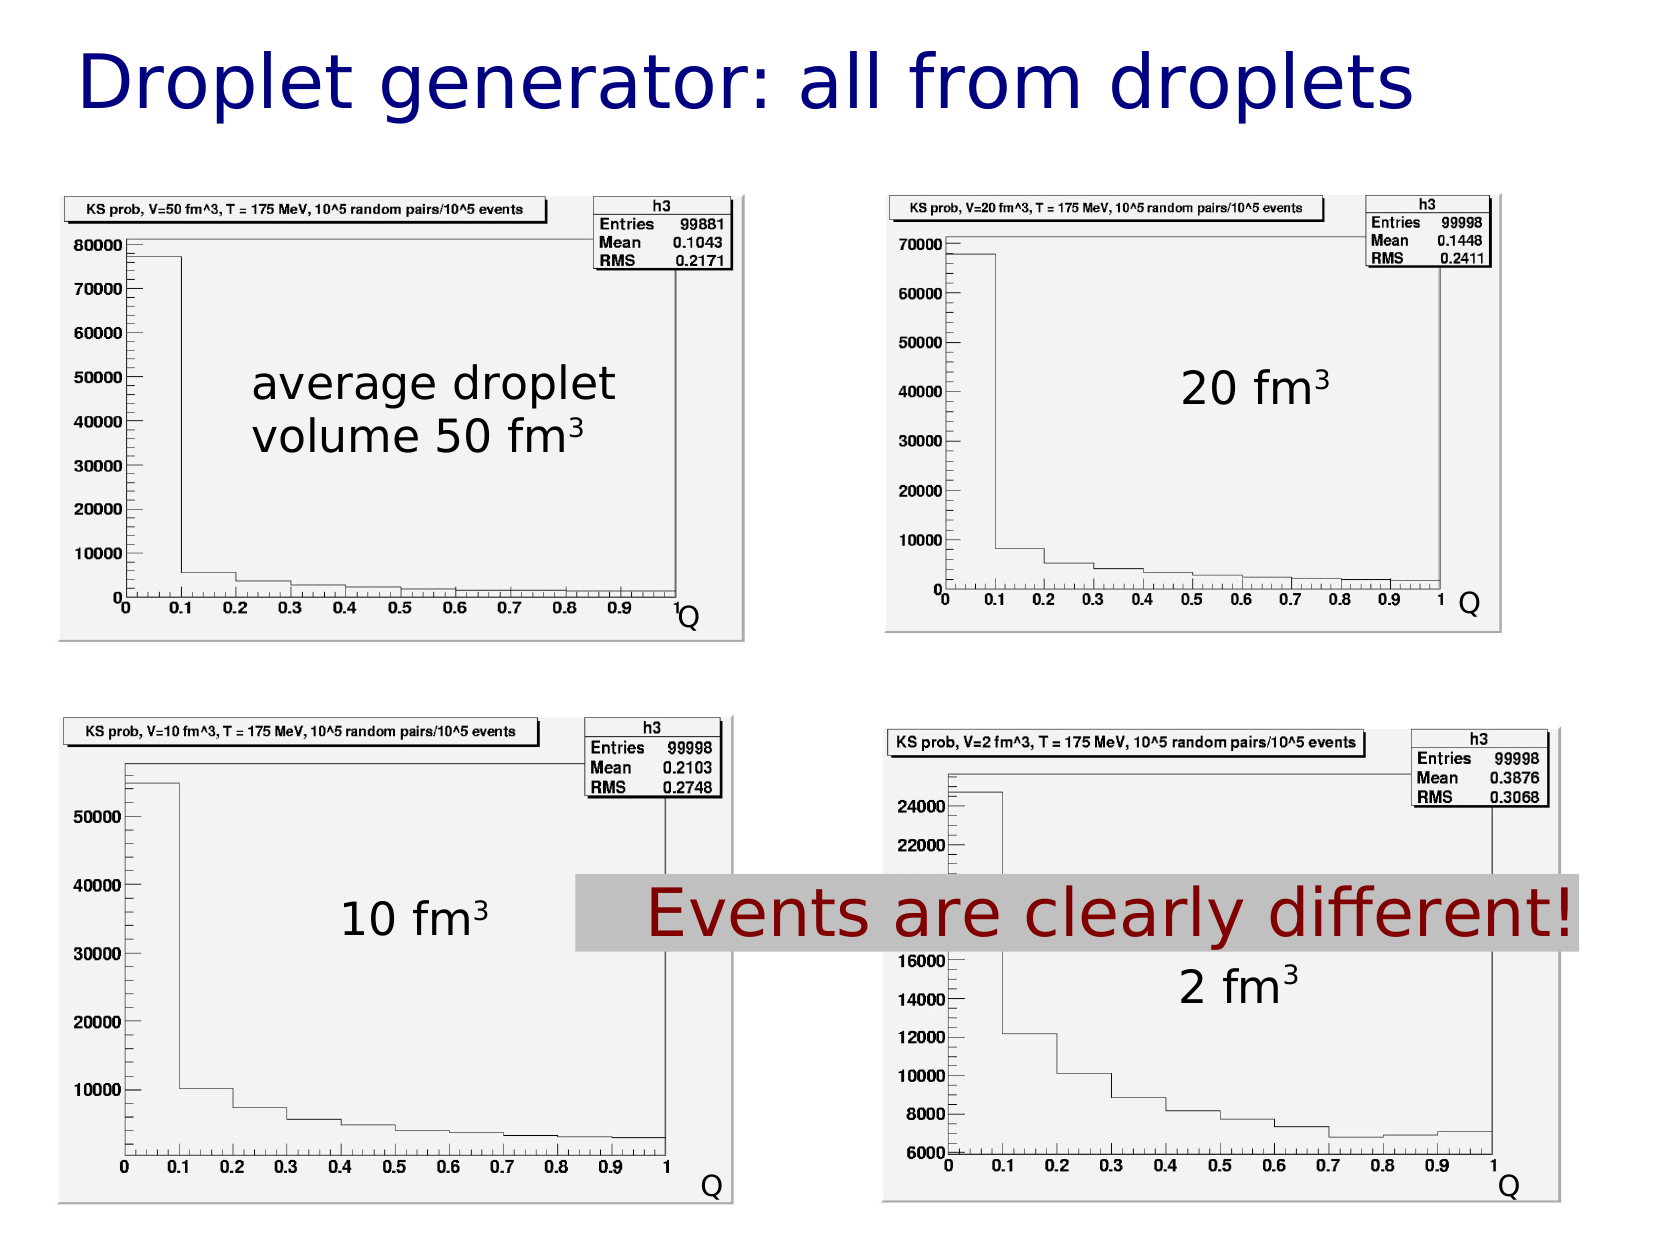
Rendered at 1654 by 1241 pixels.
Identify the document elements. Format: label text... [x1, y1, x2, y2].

title Droplet generator: all from droplets [75, 25, 1565, 141]
subtitle Events are clearly different! [575, 873, 1580, 952]
picture [31, 122, 816, 1224]
text_box 10 fm3 [324, 885, 505, 956]
text_box Q [1443, 578, 1496, 628]
text_box Q [685, 1161, 739, 1211]
chart [1177, 960, 1654, 1139]
text_box Q [662, 593, 716, 643]
picture [855, 122, 1631, 1222]
text_box average droplet volume 50 fm3 [236, 349, 646, 473]
text_box Q [1482, 1161, 1536, 1211]
text_box 20 fm3 [1151, 354, 1346, 424]
